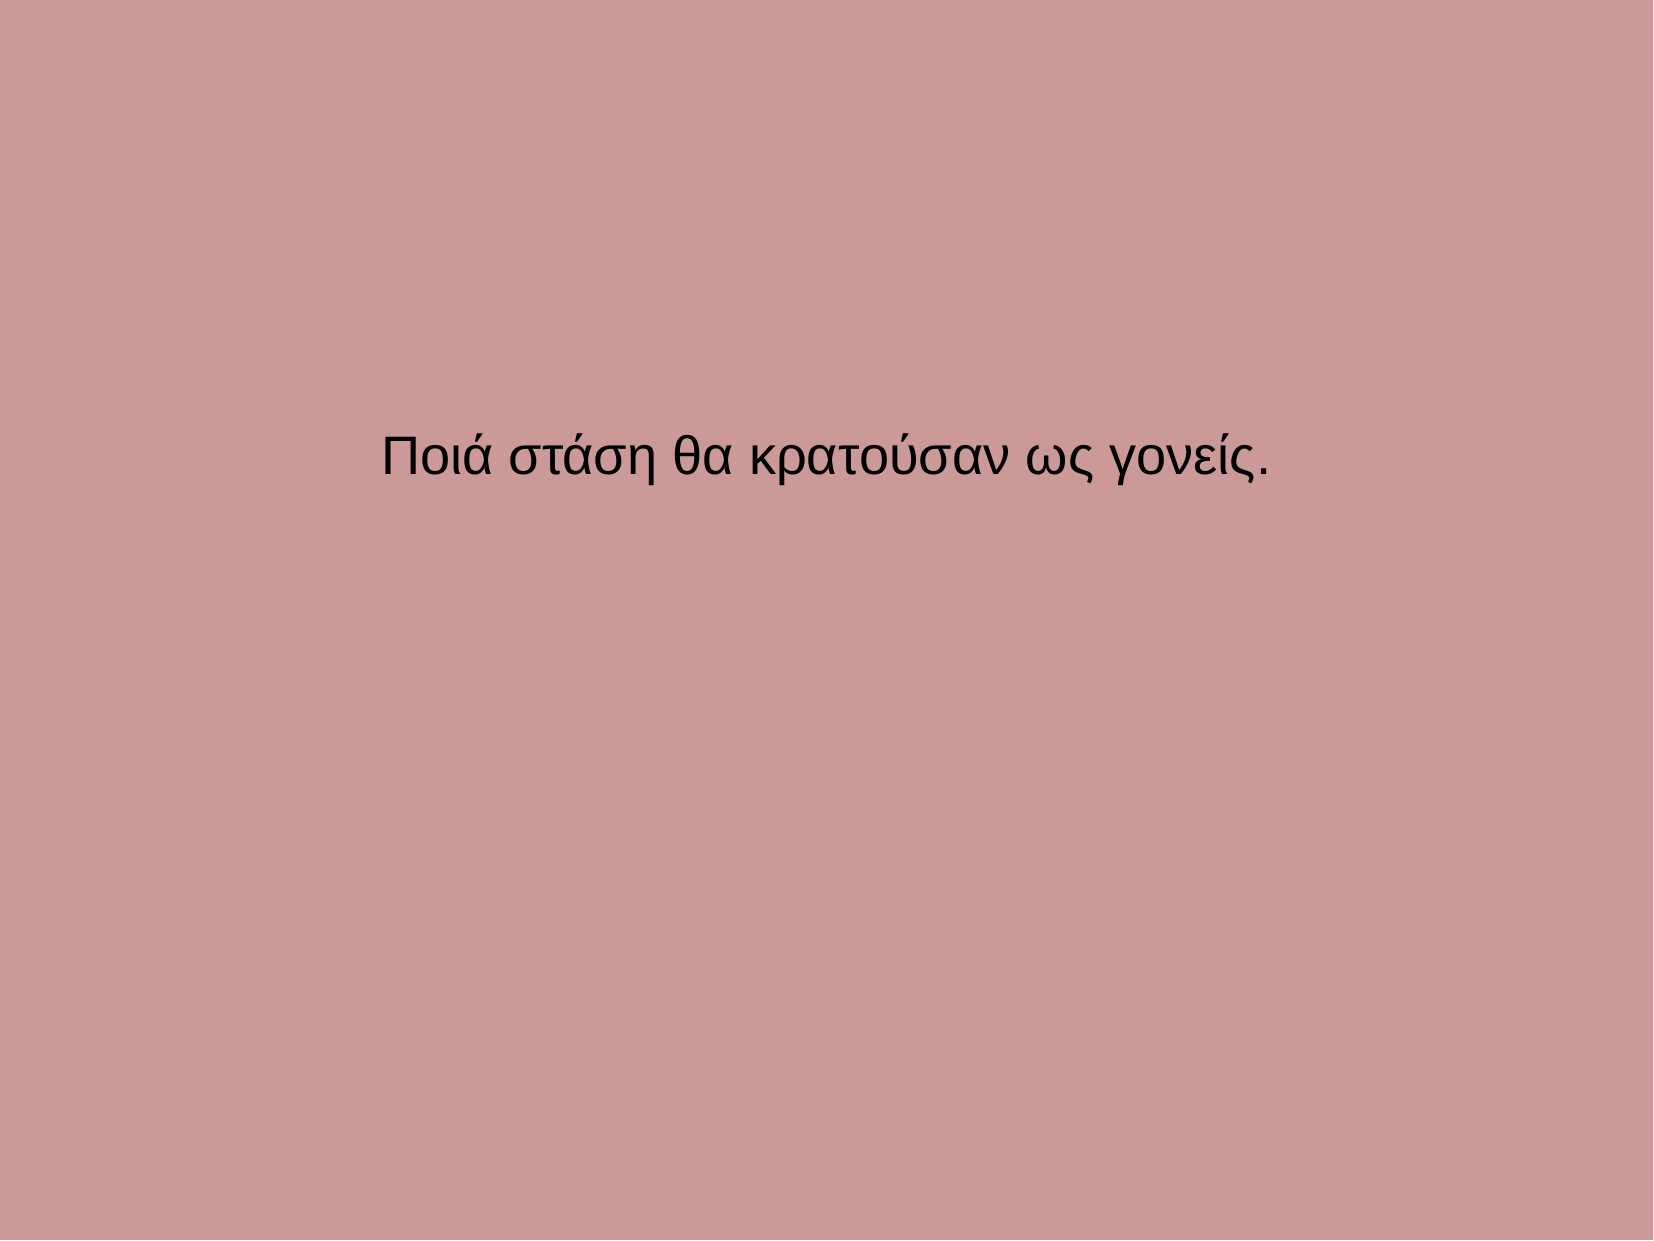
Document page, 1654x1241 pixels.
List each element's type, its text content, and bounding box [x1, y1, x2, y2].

title Ποιά στάση θα κρατούσαν ως γονείς. [82, 0, 1571, 486]
